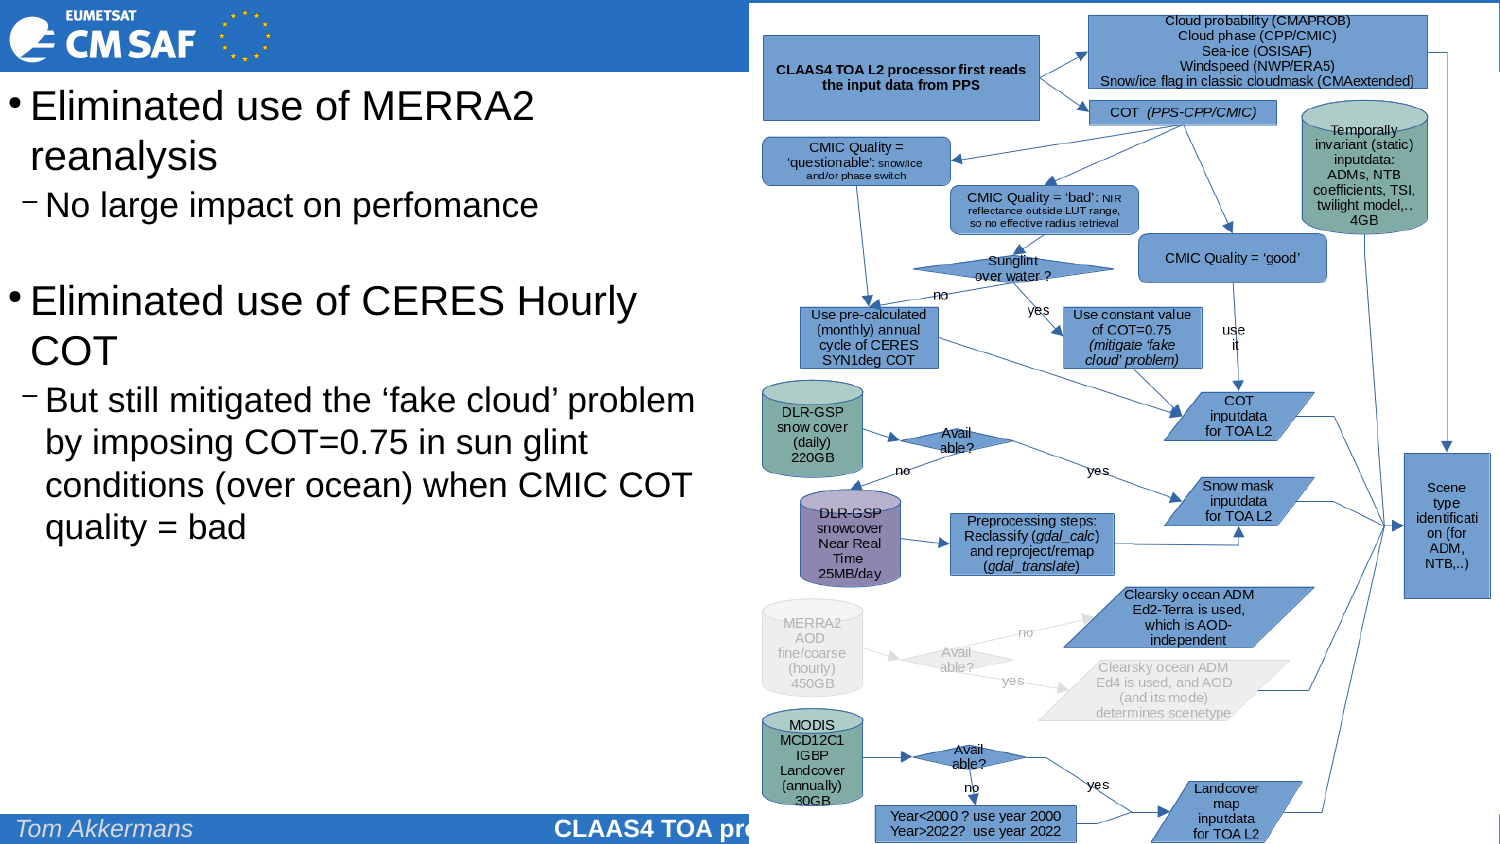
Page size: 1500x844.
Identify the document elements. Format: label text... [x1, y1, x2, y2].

picture [216, 7, 274, 65]
picture [8, 8, 198, 64]
list Eliminated use of MERRA2 reanalysis No large impact on perfomance Eliminated use of CERES Hourly COT But still mitigated the ‘fake cloud’ problem by imposing COT=0.75 in sun glint conditions (over ocean) when CMIC COT quality = bad [0, 79, 732, 812]
picture [749, 3, 1500, 844]
